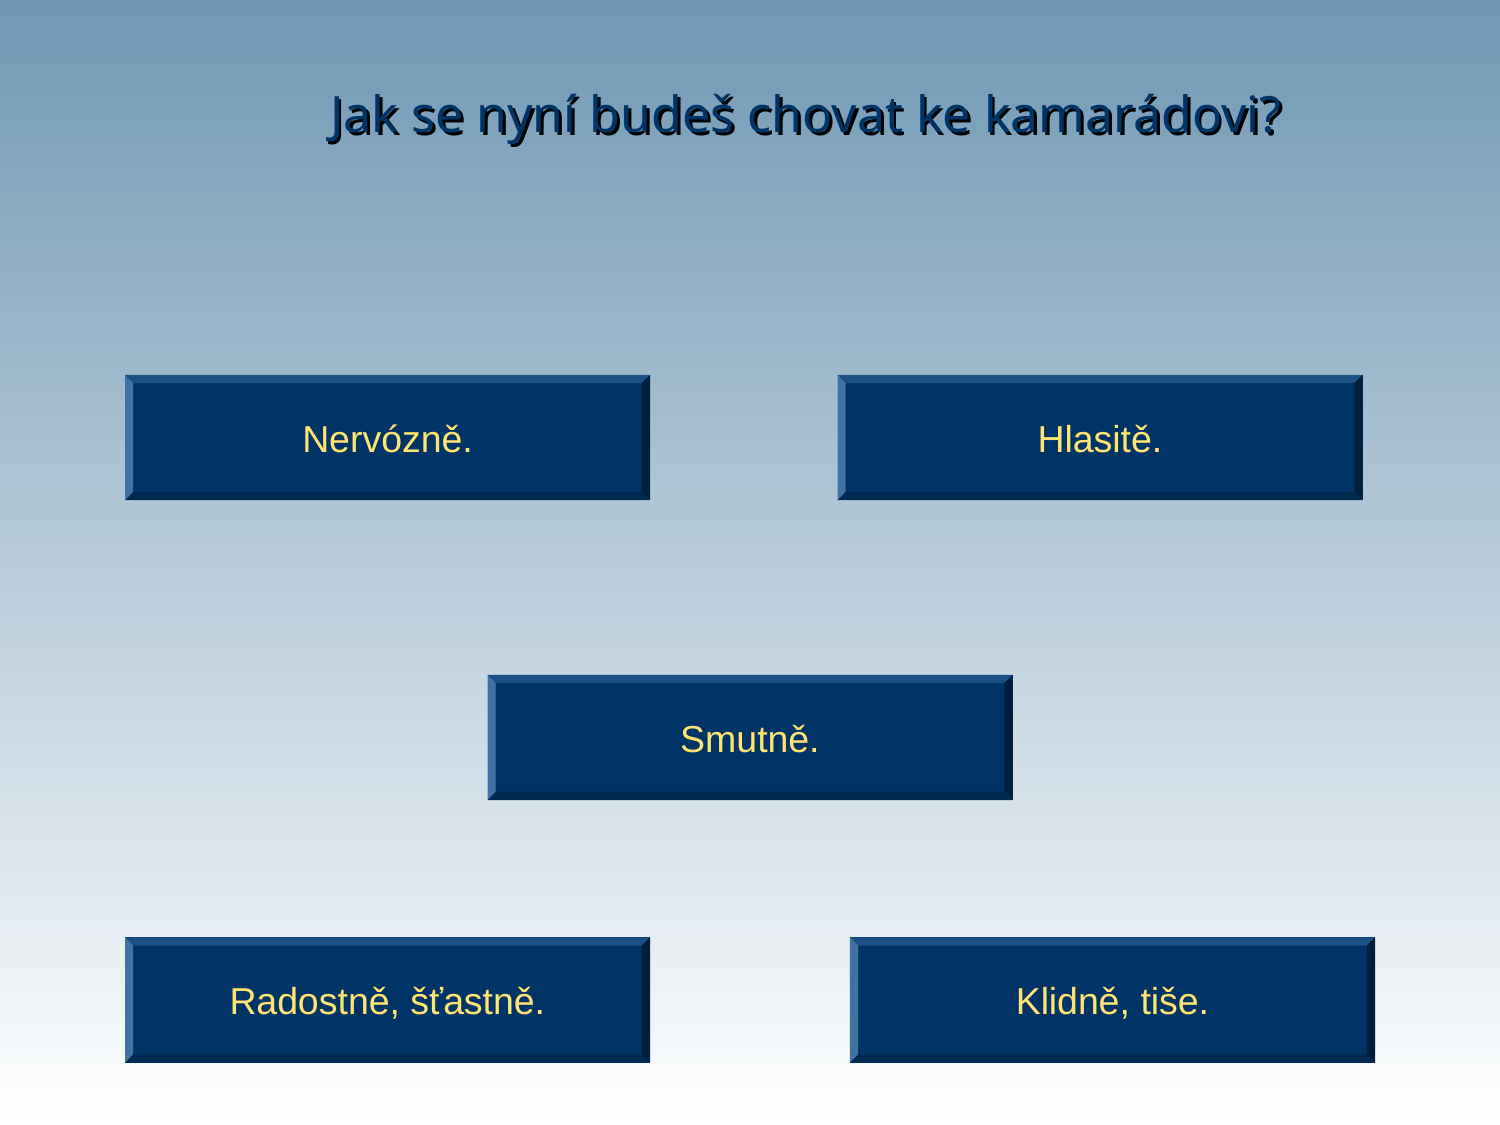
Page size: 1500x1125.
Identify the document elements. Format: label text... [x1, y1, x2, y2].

text_box Klidně, tiše. [859, 946, 1366, 1054]
title SPRÁVNĚ! [126, 937, 649, 946]
text_box Nervózně. [134, 384, 641, 491]
text_box Smutně. [496, 684, 1004, 791]
title Jak se nyní budeš chovat ke kamarádovi? [199, 24, 1413, 201]
list Připiš si 1 bod. [838, 374, 1362, 384]
text_box POKRAČOVAT [126, 374, 650, 384]
text_box DALŠÍ OTÁZKA [488, 674, 1012, 684]
title Co dělat při uštknutí hadem do nohy (v ČR zmijí obecnou)? [851, 937, 1374, 946]
text_box Hlasitě. [846, 384, 1354, 491]
text_box Radostně, šťastně. [134, 946, 641, 1054]
